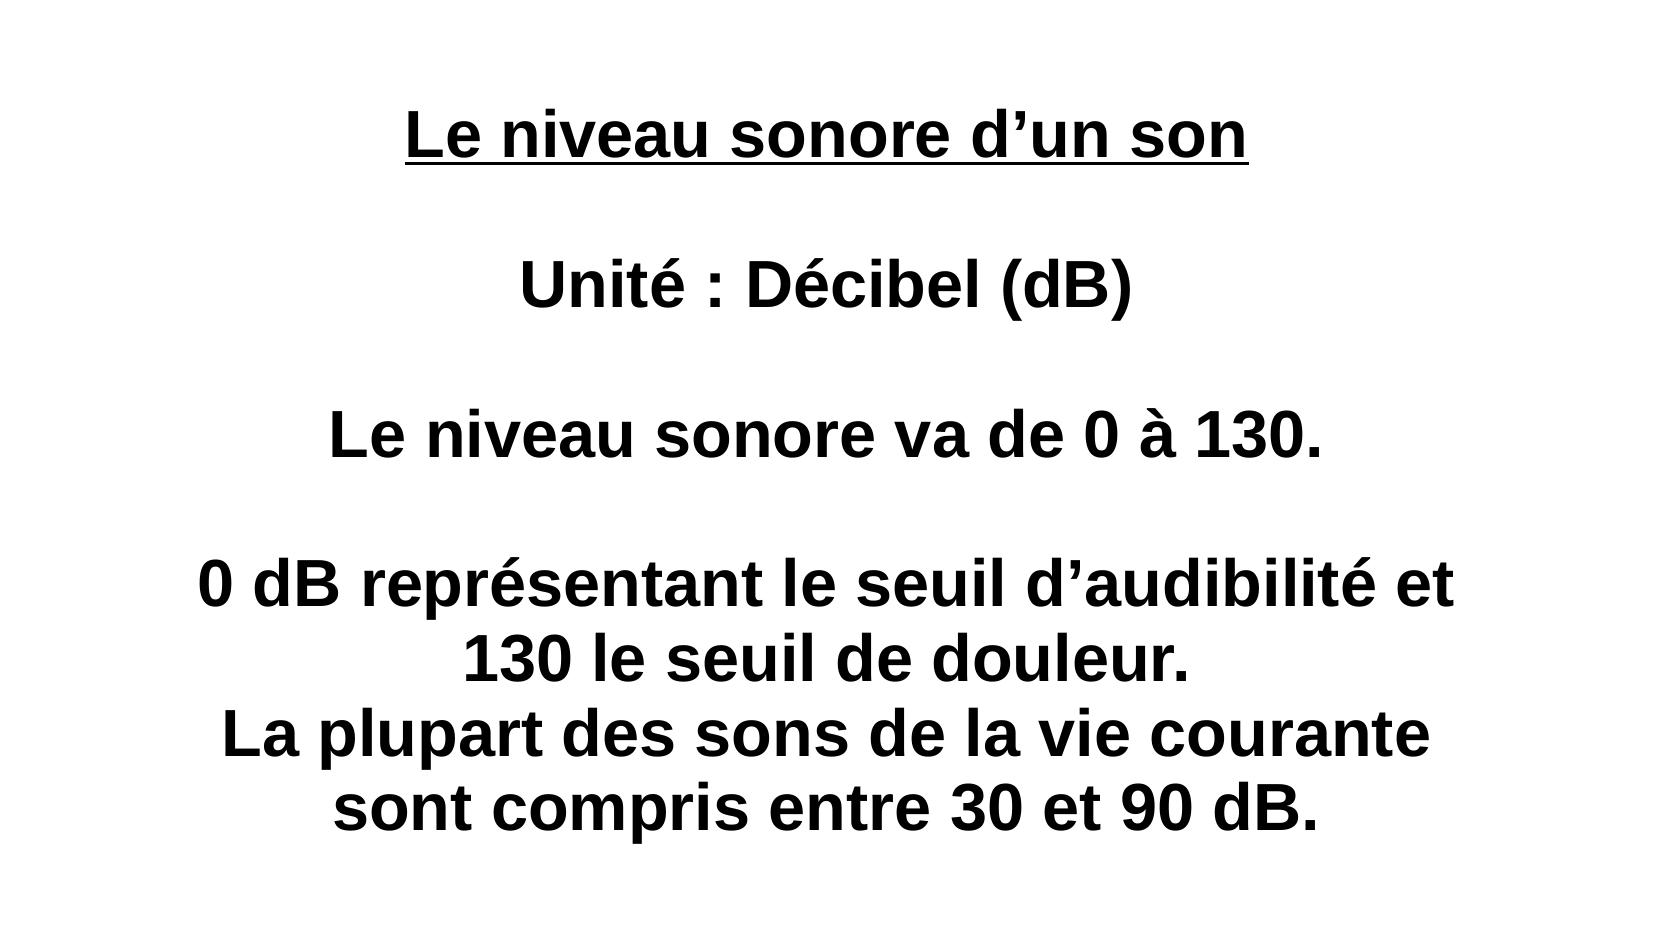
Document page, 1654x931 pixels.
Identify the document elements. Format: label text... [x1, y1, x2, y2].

subtitle Le niveau sonore d’un son Unité : Décibel (dB) Le niveau sonore va de 0 à 130. 0 dB représentant le seuil d’audibilité et 130 le seuil de douleur. La plupart des sons de la vie courante sont compris entre 30 et 90 dB. [82, 86, 1571, 857]
